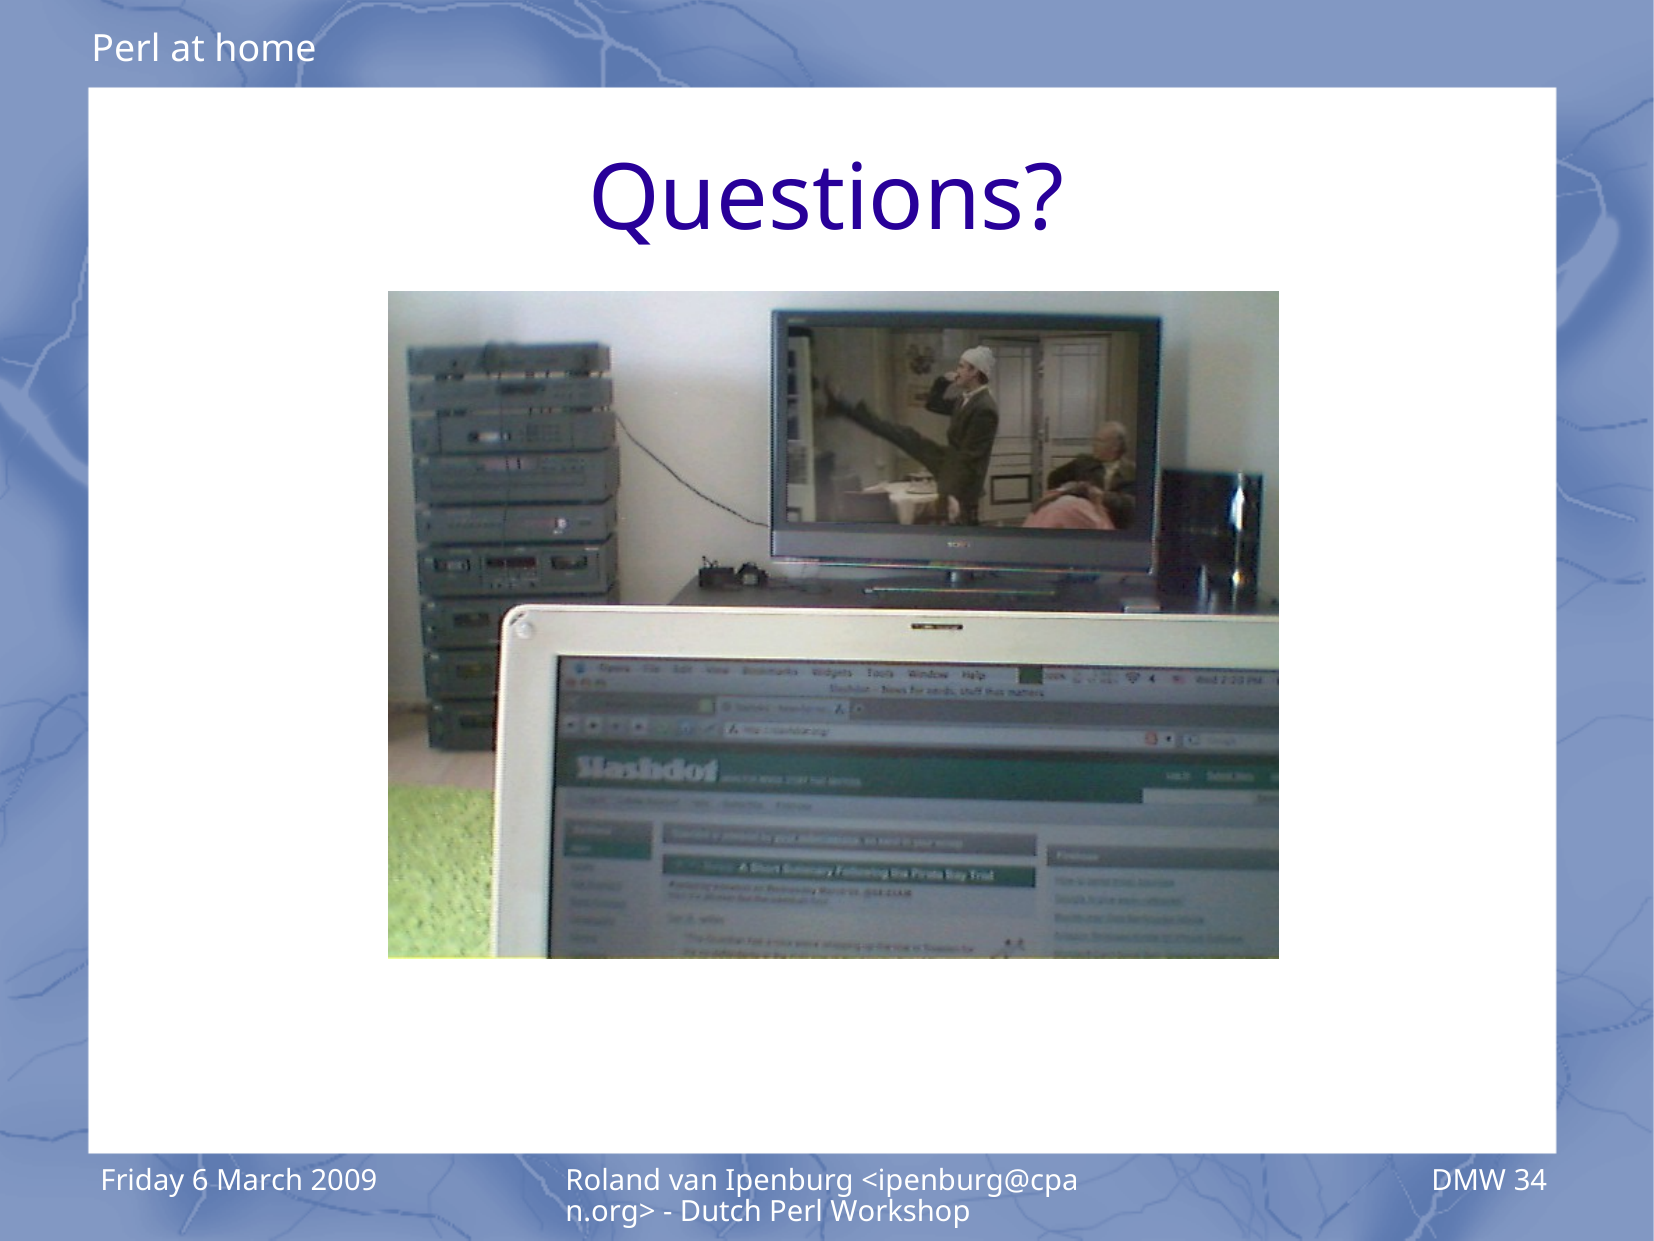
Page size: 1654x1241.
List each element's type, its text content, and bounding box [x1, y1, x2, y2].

picture [0, 0, 1654, 1241]
title Questions? [118, 98, 1536, 291]
